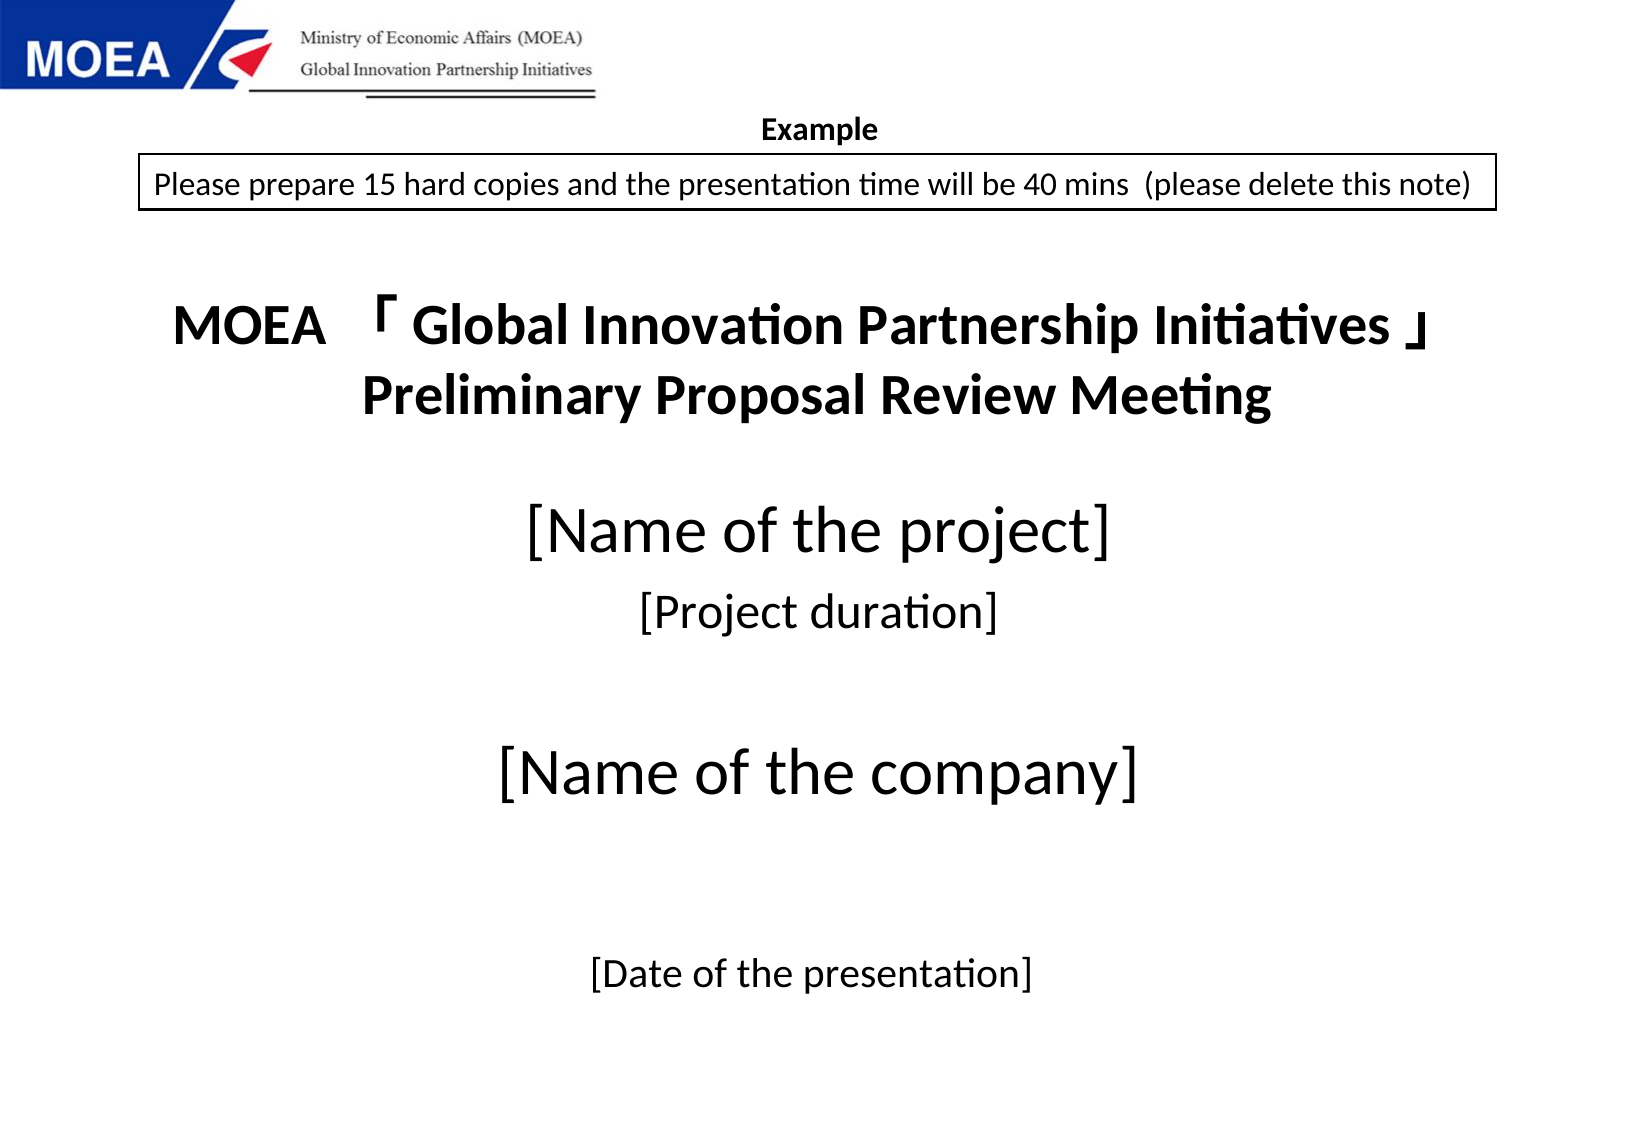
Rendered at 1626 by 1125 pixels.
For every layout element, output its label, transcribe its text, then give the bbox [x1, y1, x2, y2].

picture [0, 0, 1626, 1125]
text_box Please prepare 15 hard copies and the presentation time will be 40 mins (please delete this note) [138, 154, 1497, 210]
text_box [Name of the project] [Project duration] [Name of the company] [Date of the presentation] [87, 478, 1551, 1061]
text_box Example [745, 99, 895, 154]
text_box MOEA「Global Innovation Partnership Initiatives」 Preliminary Proposal Review Meeting [127, 262, 1509, 450]
